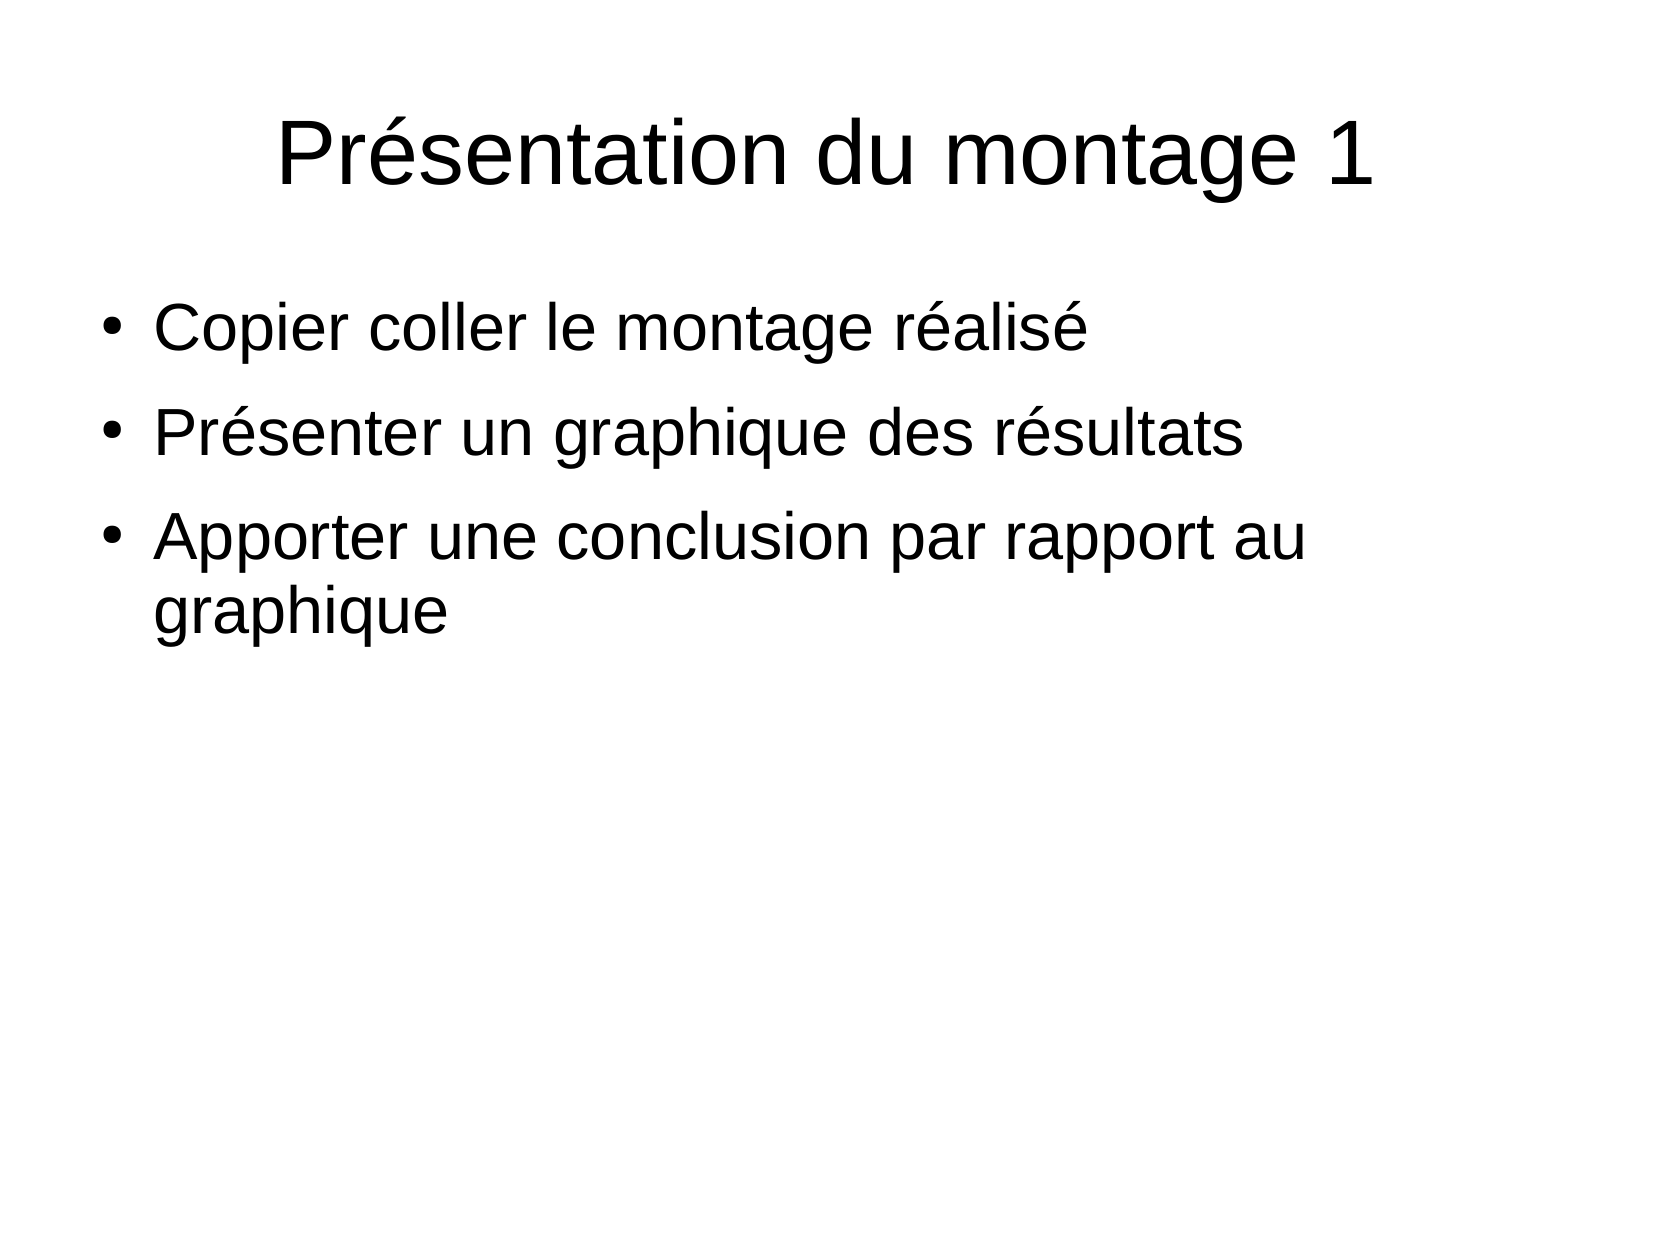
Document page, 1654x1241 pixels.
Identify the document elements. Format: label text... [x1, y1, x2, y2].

title Présentation du montage 1 [82, 49, 1571, 257]
list Copier coller le montage réalisé Présenter un graphique des résultats Apporter une conclusion par rapport au graphique [82, 290, 1571, 1010]
